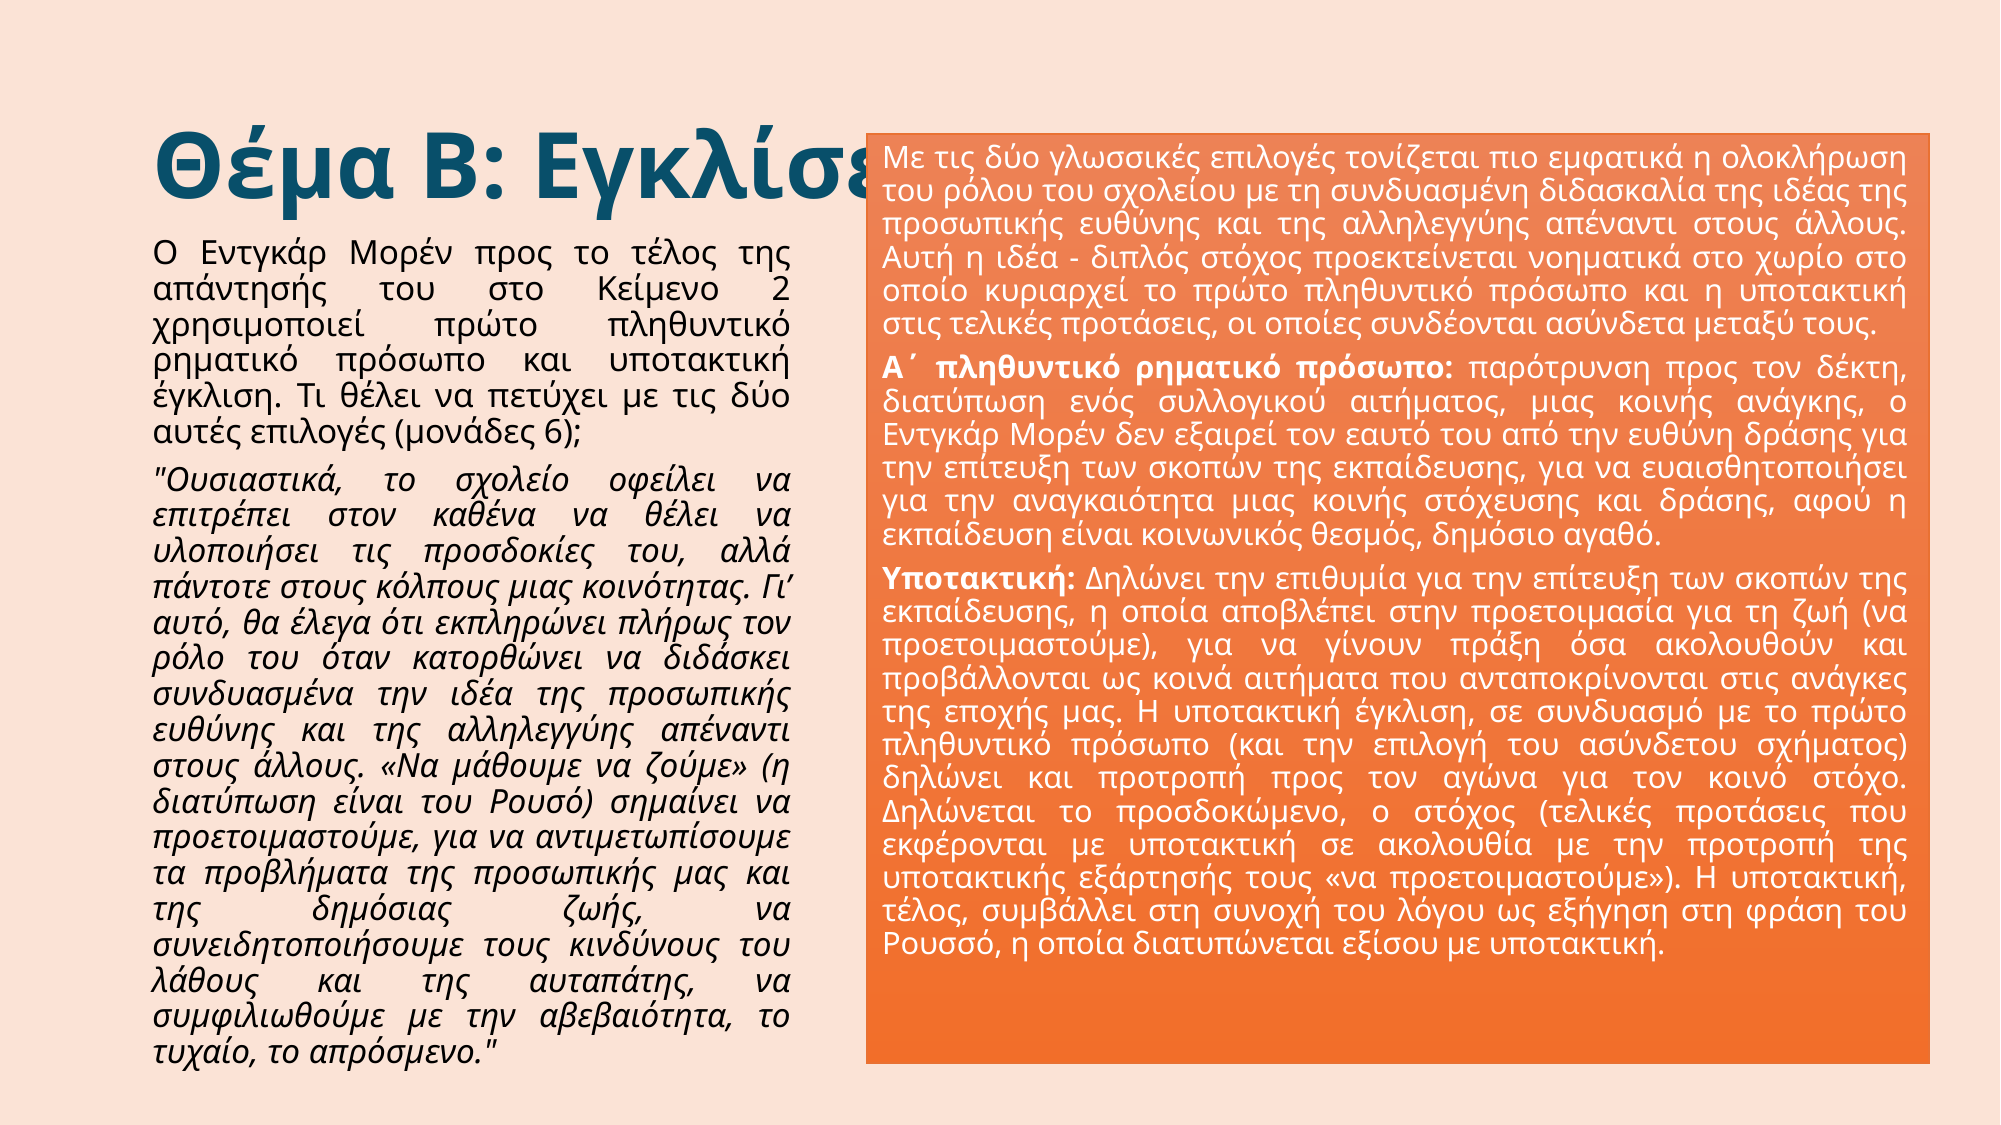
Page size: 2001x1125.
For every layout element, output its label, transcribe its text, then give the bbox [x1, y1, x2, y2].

title Θέμα Β: Εγκλίσεις [137, 59, 1863, 278]
text_box Με τις δύο γλωσσικές επιλογές τονίζεται πιο εμφατικά η ολοκλήρωση του ρόλου του σχολείου με τη συνδυασμένη διδασκαλία της ιδέας της προσωπικής ευθύνης και της αλληλεγγύης απέναντι στους άλλους. Αυτή η ιδέα - διπλός στόχος προεκτείνεται νοηματικά στο χωρίο στο οποίο κυριαρχεί το πρώτο πληθυντικό πρόσωπο και η υποτακτική στις τελικές προτάσεις, οι οποίες συνδέονται ασύνδετα μεταξύ τους. Α΄ πληθυντικό ρηματικό πρόσωπο: παρότρυνση προς τον δέκτη, διατύπωση ενός συλλογικού αιτήματος, μιας κοινής ανάγκης, ο Εντγκάρ Μορέν δεν εξαιρεί τον εαυτό του από την ευθύνη δράσης για την επίτευξη των σκοπών της εκπαίδευσης, για να ευαισθητοποιήσει για την αναγκαιότητα μιας κοινής στόχευσης και δράσης, αφού η εκπαίδευση είναι κοινωνικός θεσμός, δημόσιο αγαθό. Υποτακτική: Δηλώνει την επιθυμία για την επίτευξη των σκοπών της εκπαίδευσης, η οποία αποβλέπει στην προετοιμασία για τη ζωή (να προετοιμαστούμε), για να γίνουν πράξη όσα ακολουθούν και προβάλλονται ως κοινά αιτήματα που ανταποκρίνονται στις ανάγκες της εποχής μας. Η υποτακτική έγκλιση, σε συνδυασμό με το πρώτο πληθυντικό πρόσωπο (και την επιλογή του ασύνδετου σχήματος) δηλώνει και προτροπή προς τον αγώνα για τον κοινό στόχο. Δηλώνεται το προσδοκώμενο, ο στόχος (τελικές προτάσεις που εκφέρονται με υποτακτική σε ακολουθία με την προτροπή της υποτακτικής εξάρτησής τους «να προετοιμαστούμε»). Η υποτακτική, τέλος, συμβάλλει στη συνοχή του λόγου ως εξήγηση στη φράση του Ρουσσό, η οποία διατυπώνεται εξίσου με υποτακτική. [867, 134, 1929, 1063]
list Ο Εντγκάρ Μορέν προς το τέλος της απάντησής του στο Κείμενο 2 χρησιμοποιεί πρώτο πληθυντικό ρηματικό πρόσωπο και υποτακτική έγκλιση. Τι θέλει να πετύχει με τις δύο αυτές επιλογές (μονάδες 6); "Ουσιαστικά, το σχολείο οφείλει να επιτρέπει στον καθένα να θέλει να υλοποιήσει τις προσδοκίες του, αλλά πάντοτε στους κόλπους μιας κοινότητας. Γι’ αυτό, θα έλεγα ότι εκπληρώνει πλήρως τον ρόλο του όταν κατορθώνει να διδάσκει συνδυασμένα την ιδέα της προσωπικής ευθύνης και της αλληλεγγύης απέναντι στους άλλους. «Να μάθουμε να ζούμε» (η διατύπωση είναι του Ρουσό) σημαίνει να προετοιμαστούμε, για να αντιμετωπίσουμε τα προβλήματα της προσωπικής μας και της δημόσιας ζωής, να συνειδητοποιήσουμε τους κινδύνους του λάθους και της αυταπάτης, να συμφιλιωθούμε με την αβεβαιότητα, το τυχαίο, το απρόσμενο." [137, 228, 807, 1085]
